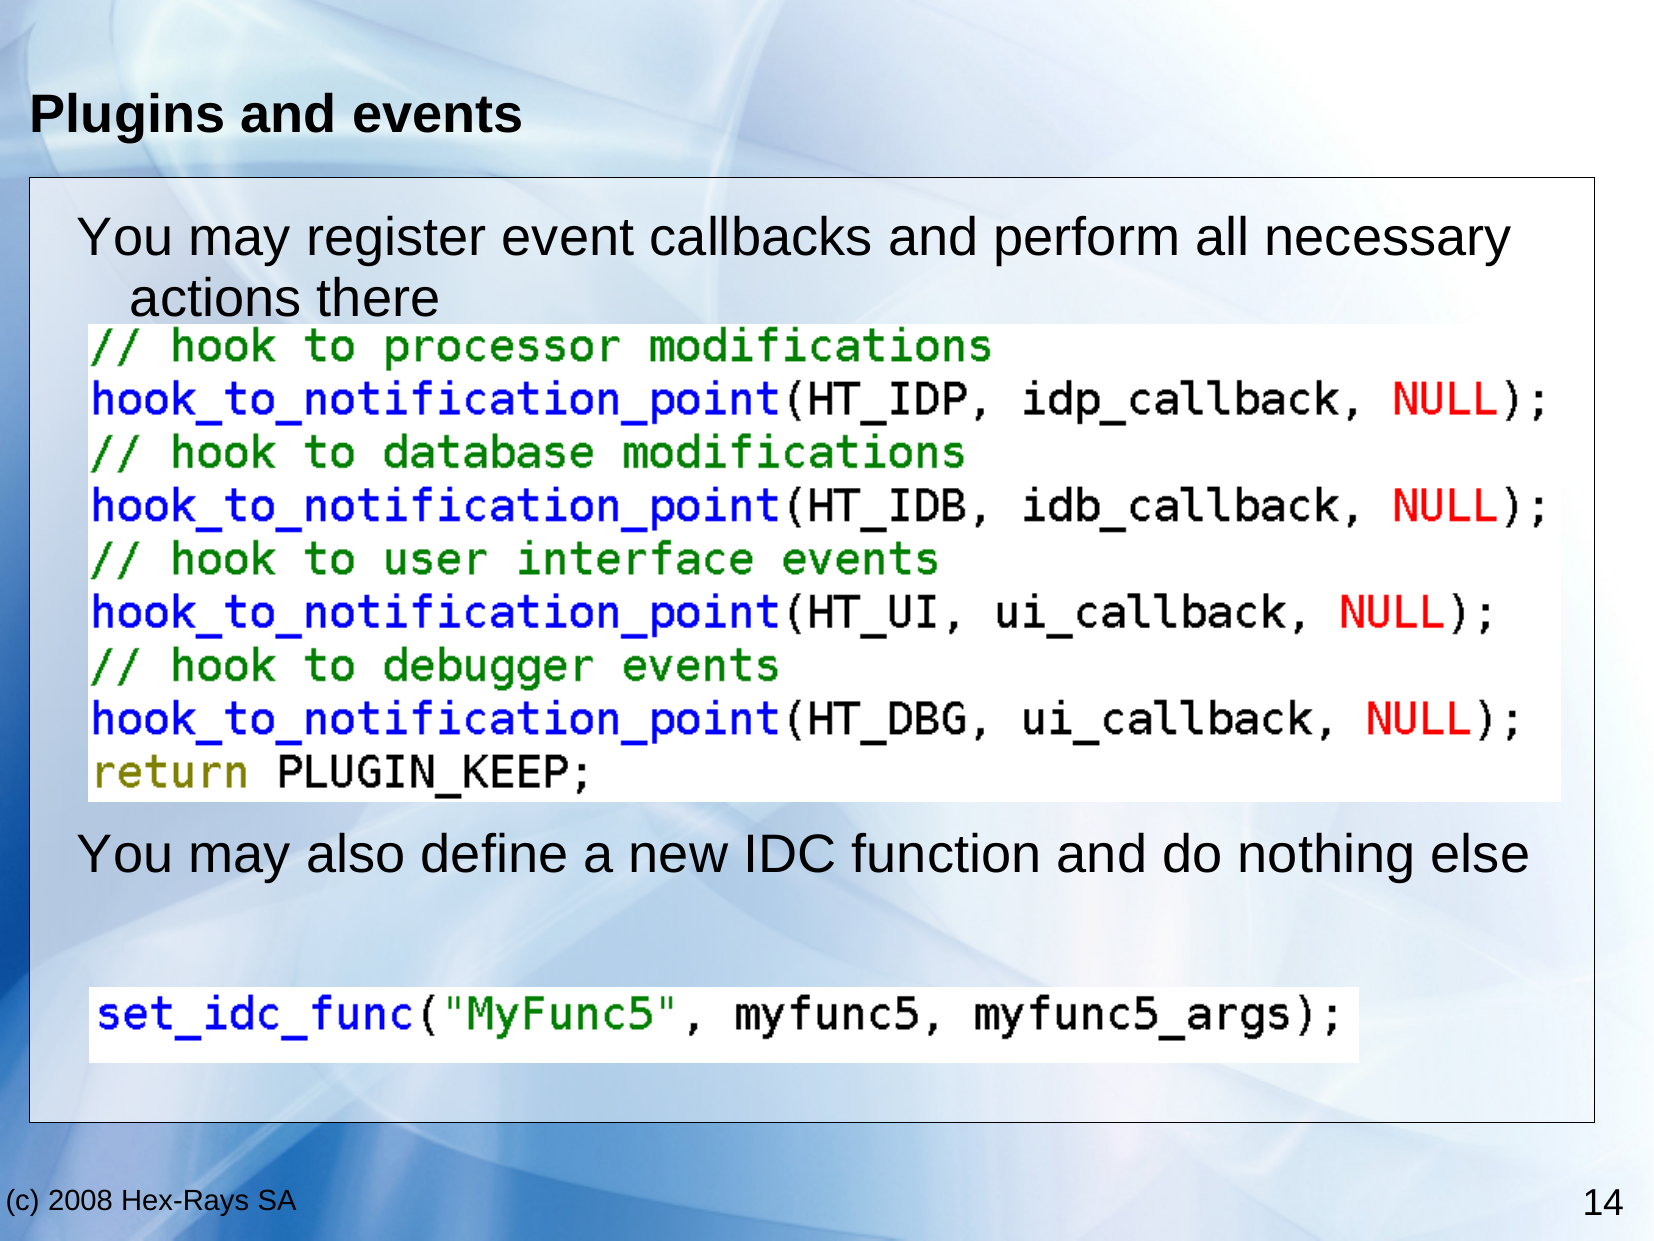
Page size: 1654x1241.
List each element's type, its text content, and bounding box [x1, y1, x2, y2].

picture [0, 0, 1654, 1241]
list You may register event callbacks and perform all necessary actions there You may also define a new IDC function and do nothing else [59, 206, 1536, 1123]
title Plugins and events [29, 49, 1506, 178]
